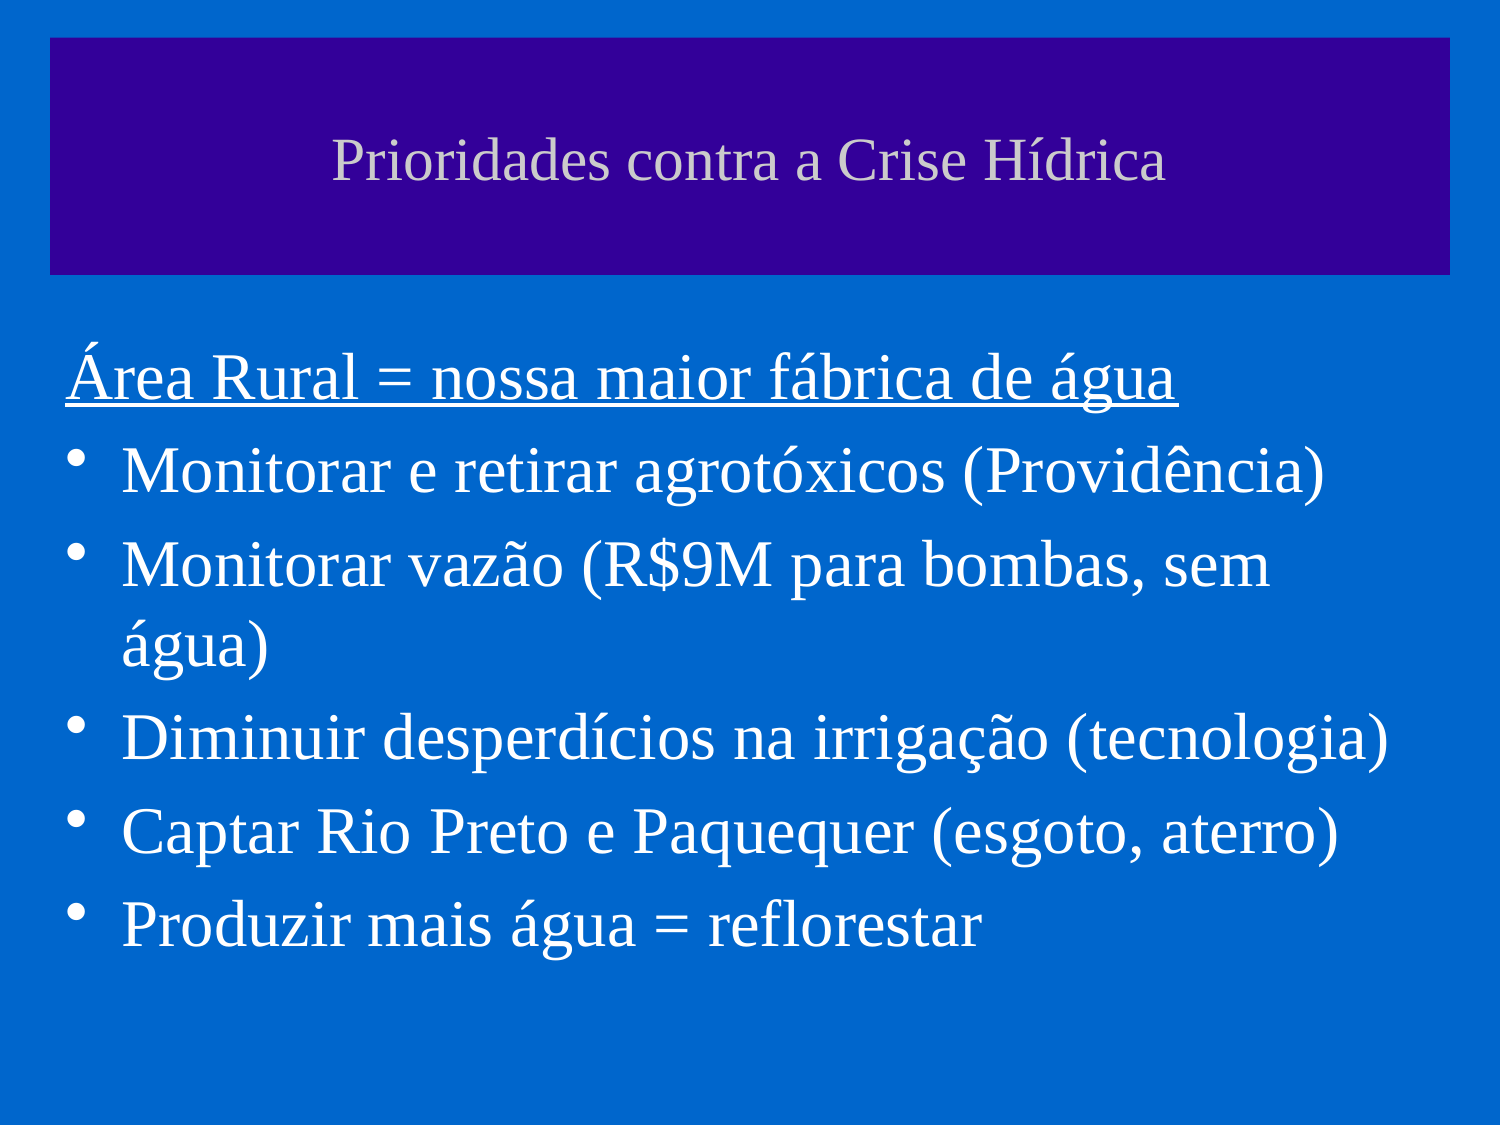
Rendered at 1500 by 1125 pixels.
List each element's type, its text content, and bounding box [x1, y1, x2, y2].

list Área Rural = nossa maior fábrica de água Monitorar e retirar agrotóxicos (Providência) Monitorar vazão (R$9M para bombas, sem água) Diminuir desperdícios na irrigação (tecnologia) Captar Rio Preto e Paquequer (esgoto, aterro) Produzir mais água = reflorestar [50, 324, 1450, 1125]
title Prioridades contra a Crise Hídrica [50, 37, 1450, 275]
